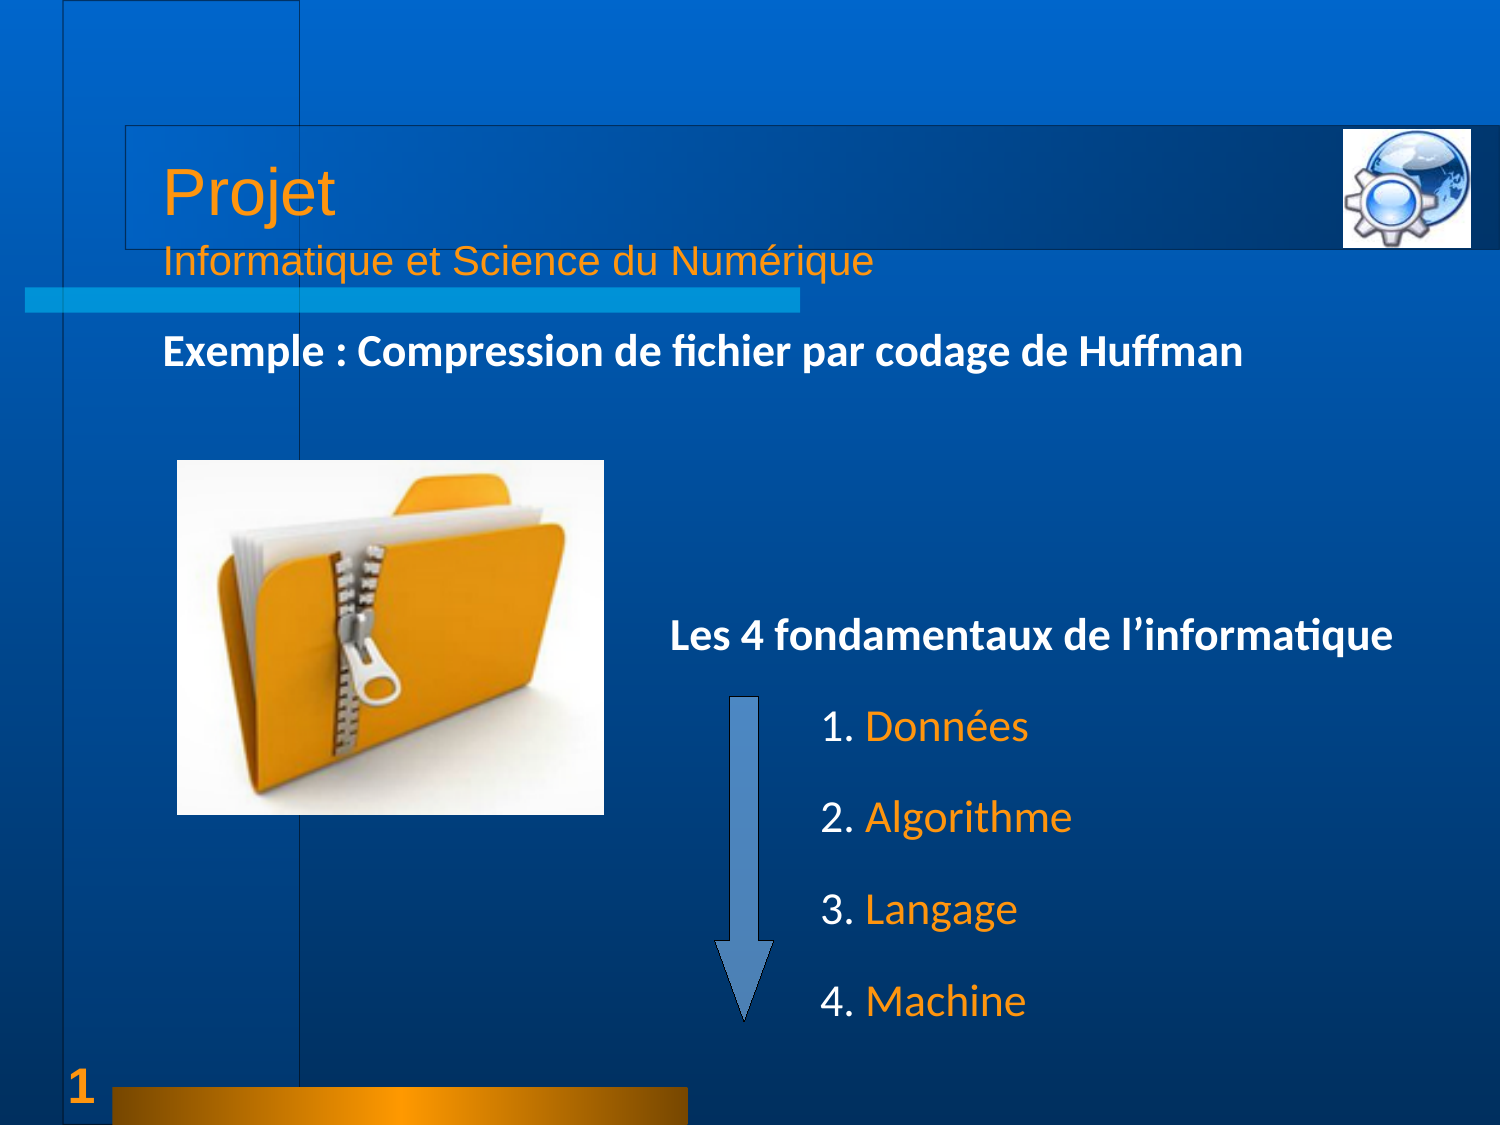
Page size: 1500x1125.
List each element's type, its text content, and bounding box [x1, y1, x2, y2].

picture [177, 473, 604, 815]
text_box Exemple : Compression de fichier par codage de Huffman [147, 324, 1418, 473]
picture [1343, 129, 1471, 248]
text_box [714, 696, 774, 1022]
text_box Les 4 fondamentaux de l’informatique Données Algorithme Langage Machine [655, 608, 1500, 1125]
